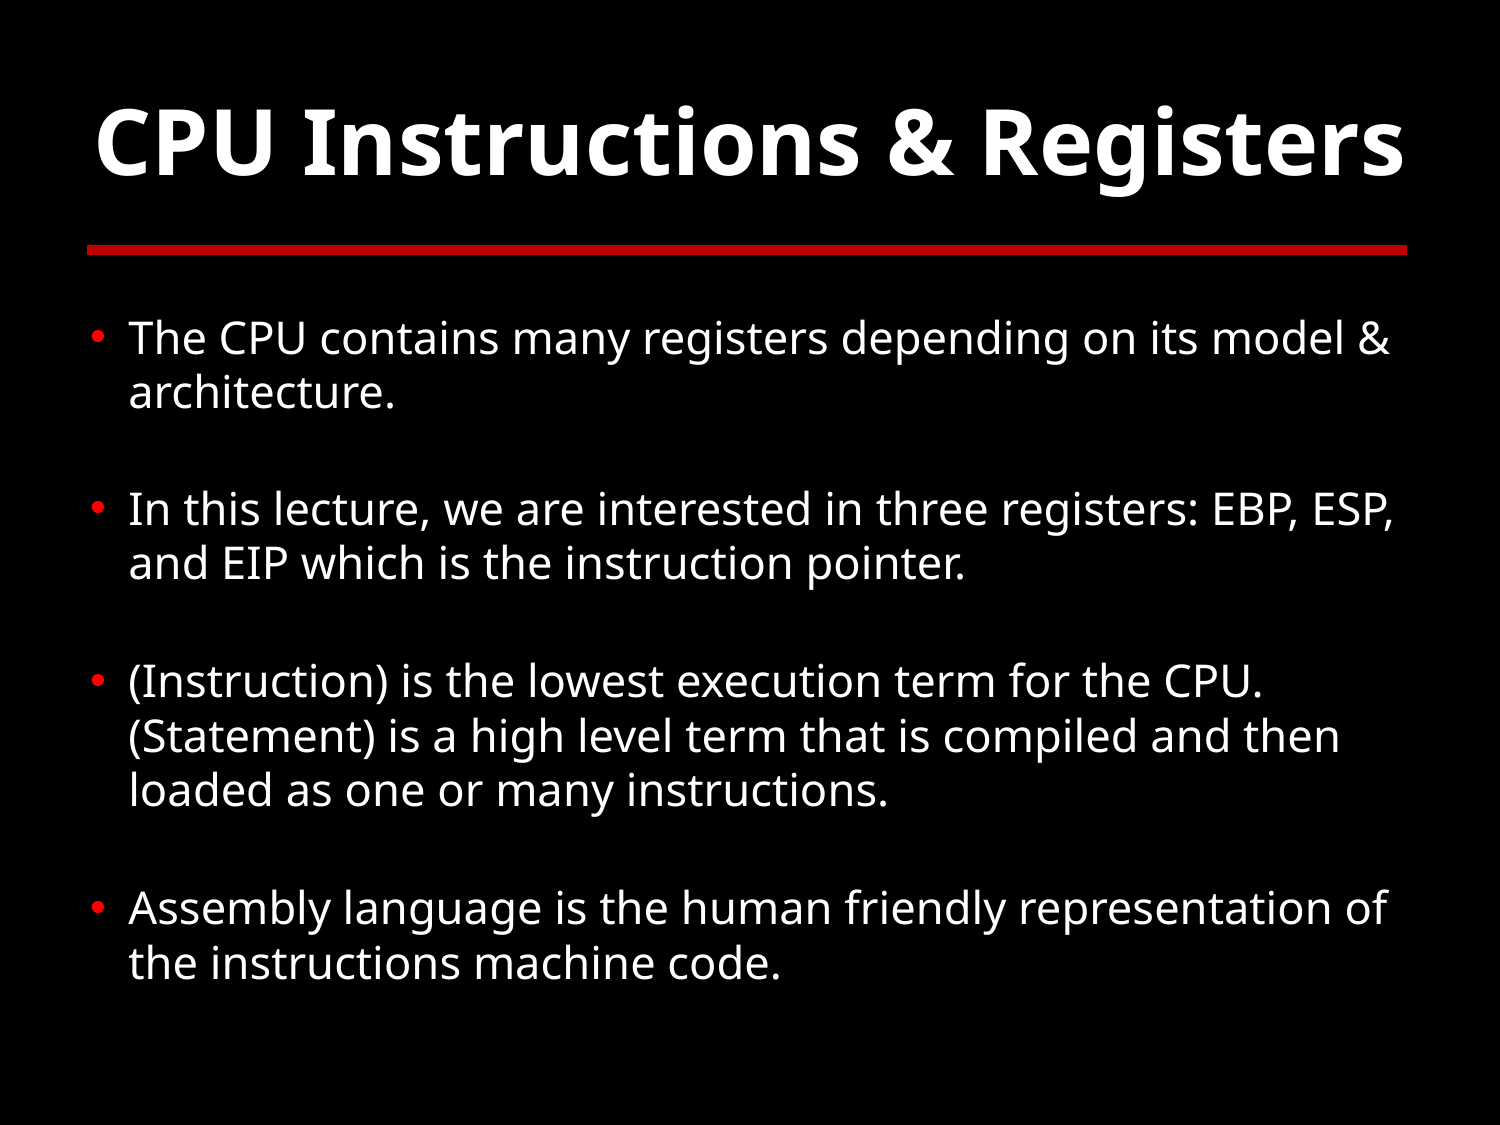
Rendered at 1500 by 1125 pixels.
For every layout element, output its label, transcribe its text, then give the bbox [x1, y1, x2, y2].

title CPU Instructions & Registers [75, 45, 1425, 233]
list The CPU contains many registers depending on its model & architecture. In this lecture, we are interested in three registers: EBP, ESP, and EIP which is the instruction pointer. (Instruction) is the lowest execution term for the CPU. (Statement) is a high level term that is compiled and then loaded as one or many instructions. Assembly language is the human friendly representation of the instructions machine code. [75, 262, 1425, 1005]
